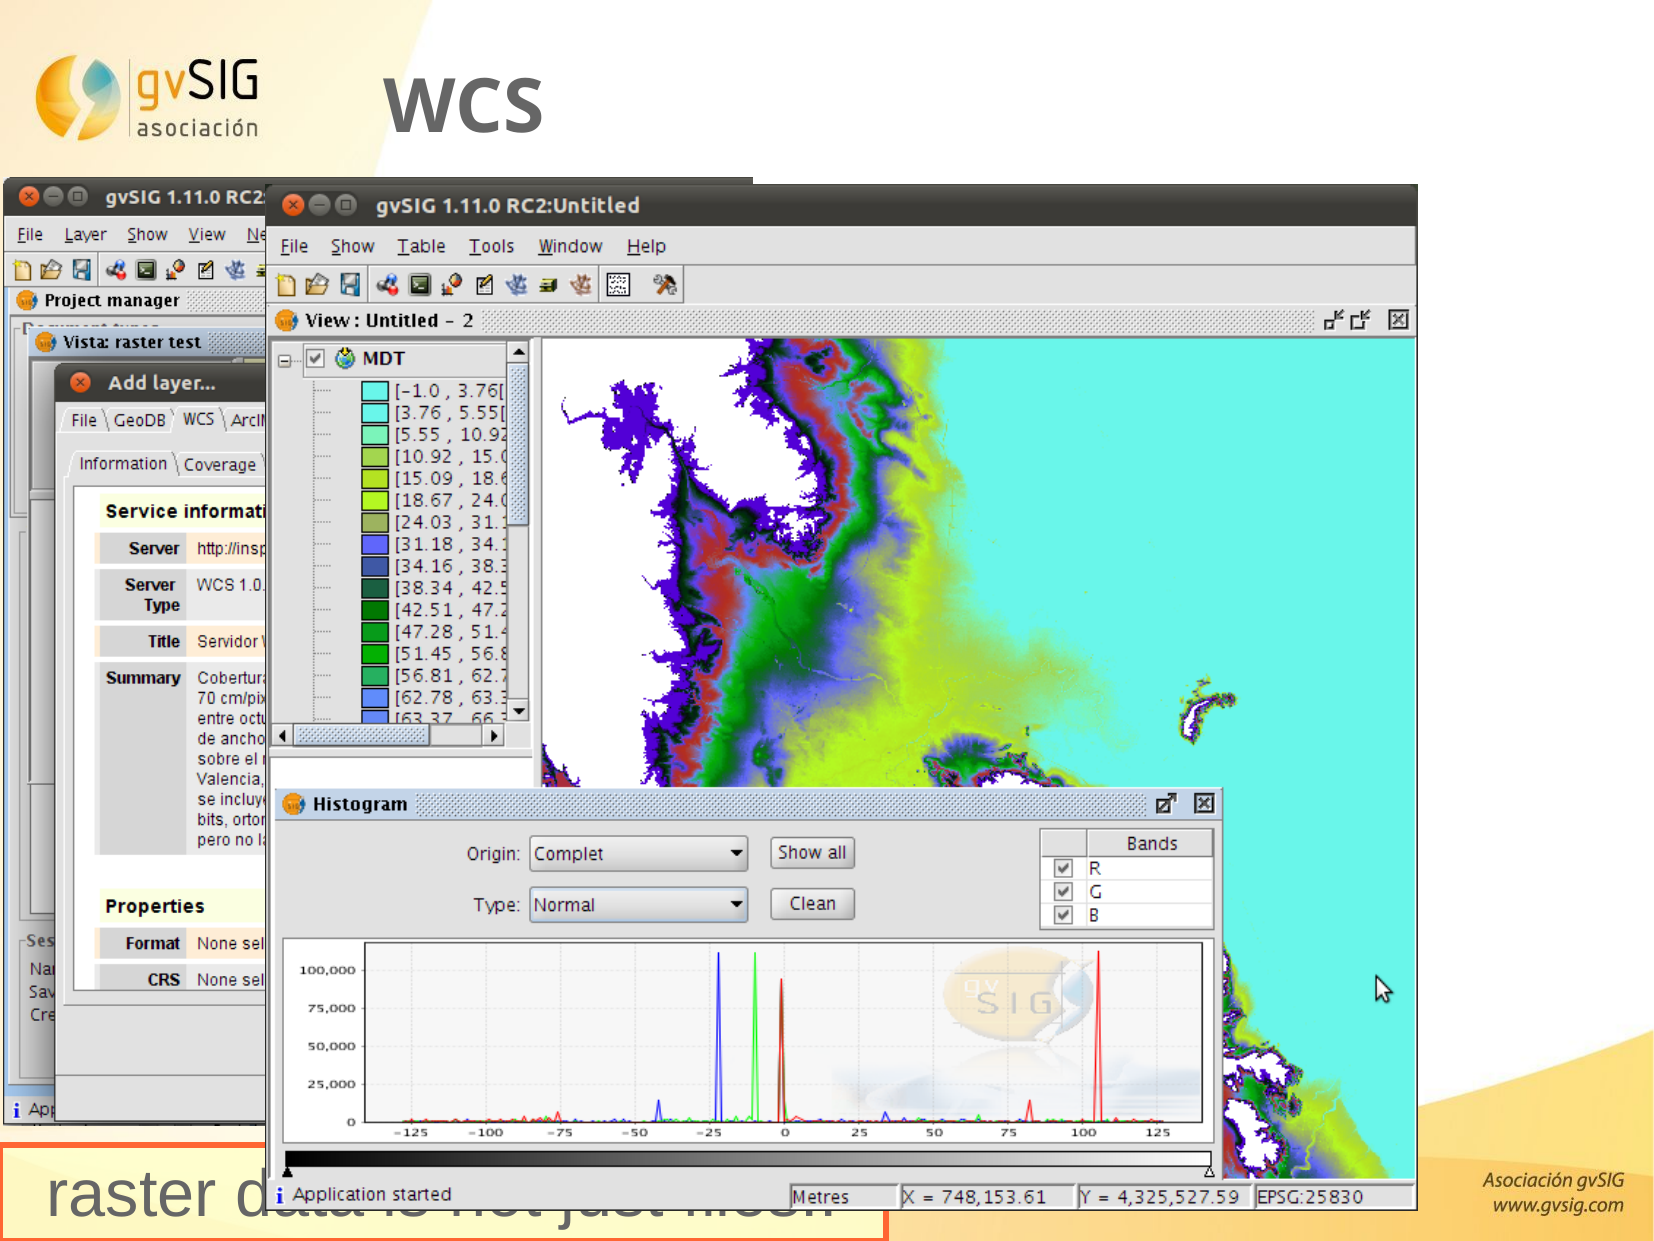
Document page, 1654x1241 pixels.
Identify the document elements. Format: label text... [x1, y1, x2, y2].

title WCS [383, 29, 1625, 178]
text_box raster data is not just files!! [0, 1145, 886, 1241]
picture [0, 0, 1654, 1241]
